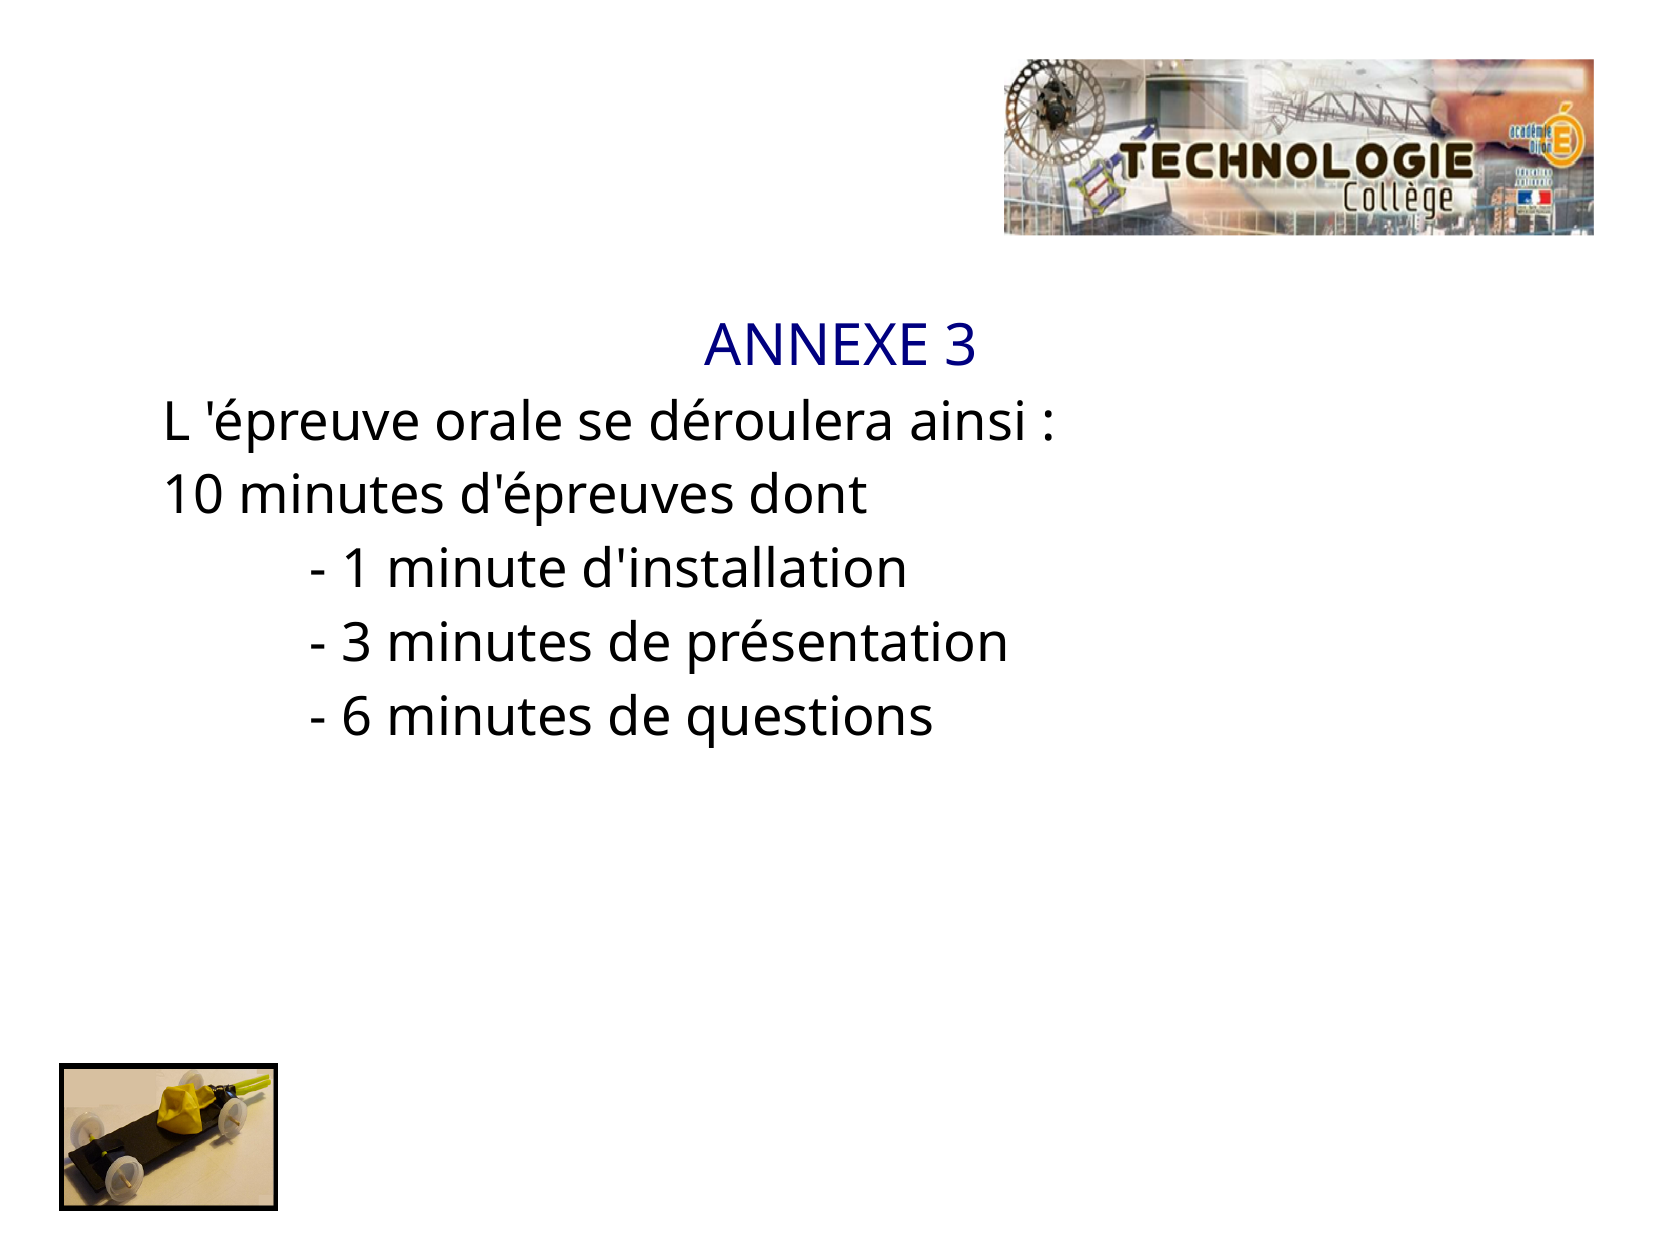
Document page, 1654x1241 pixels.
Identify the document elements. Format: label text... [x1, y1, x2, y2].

text_box ANNEXE 3 L 'épreuve orale se déroulera ainsi : 10 minutes d'épreuves dont - 1 minute d'installation - 3 minutes de présentation - 6 minutes de questions [147, 295, 1536, 907]
picture [59, 1062, 278, 1211]
picture [1003, 58, 1595, 237]
